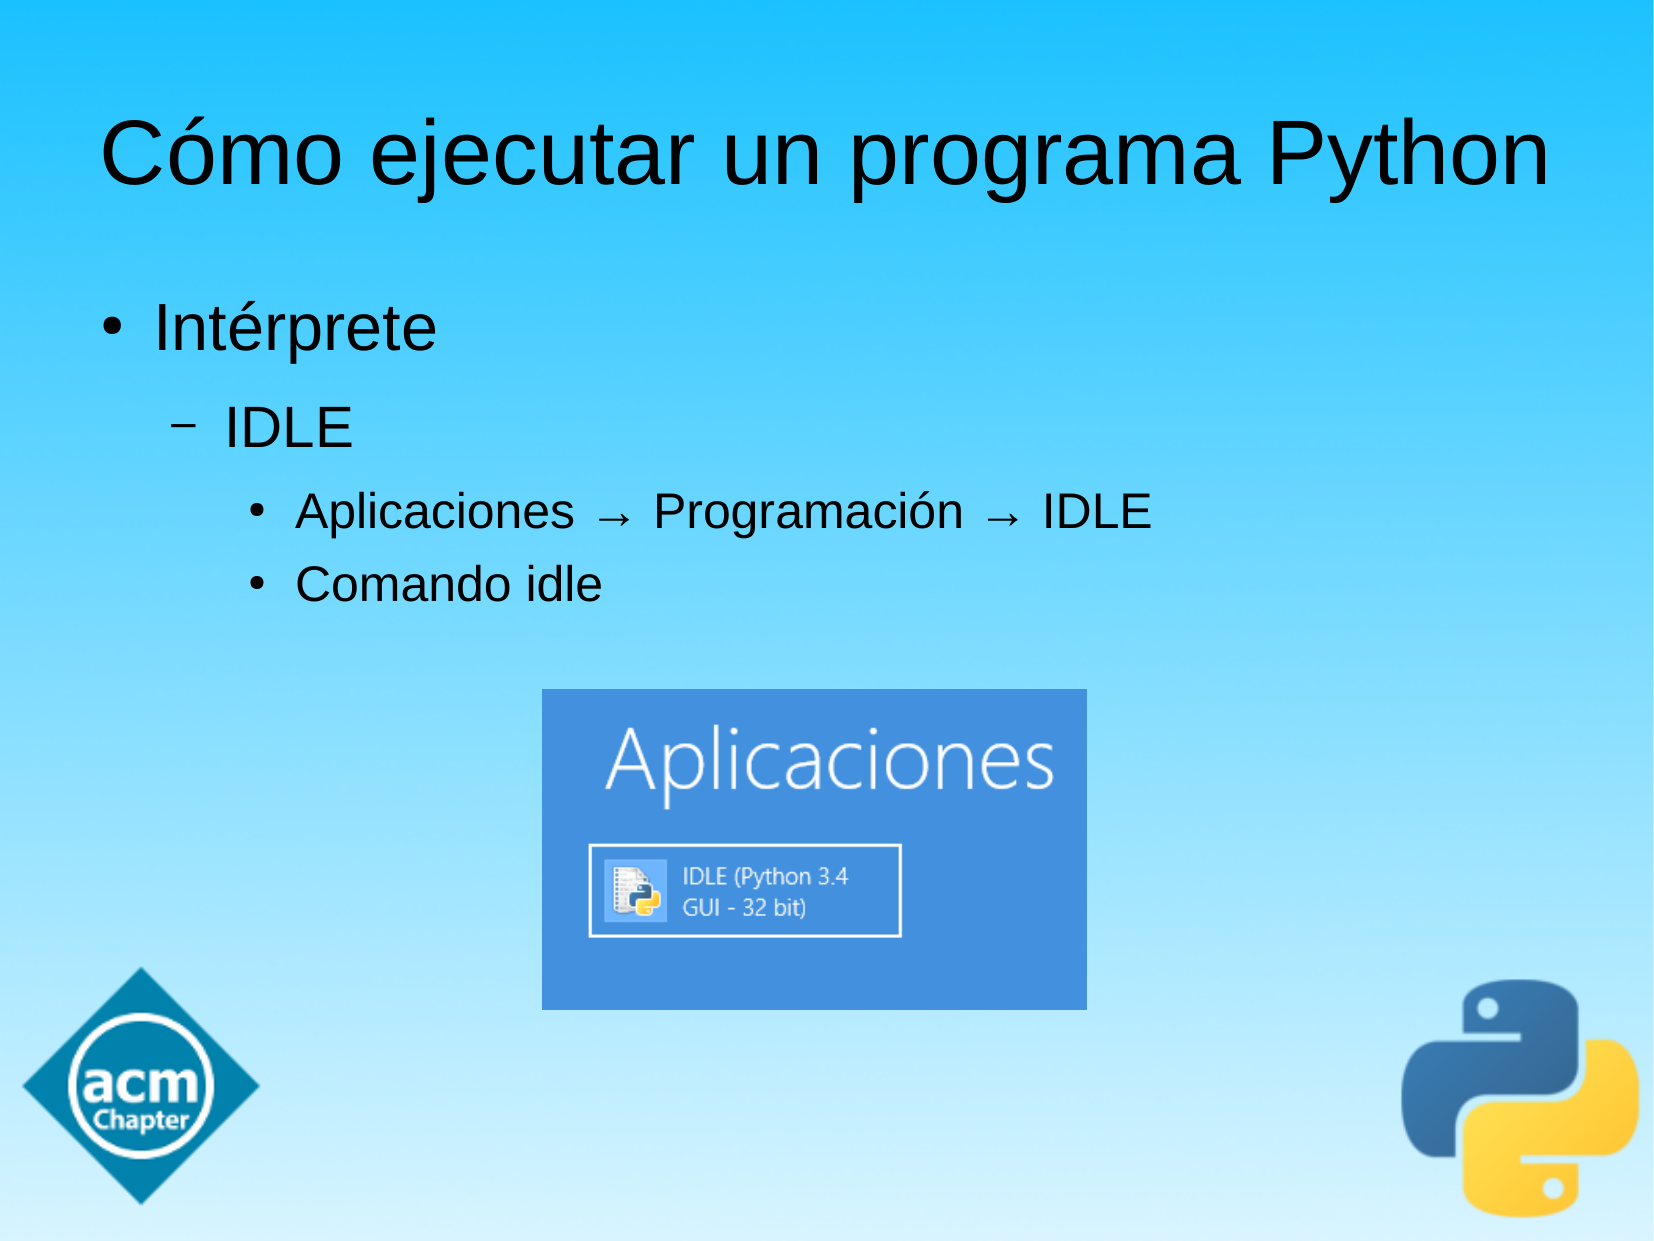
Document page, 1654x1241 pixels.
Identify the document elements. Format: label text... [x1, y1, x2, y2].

title Cómo ejecutar un programa Python [82, 49, 1571, 257]
picture [0, 0, 1654, 1241]
list Intérprete IDLE Aplicaciones → Programación → IDLE Comando idle [82, 290, 1571, 1010]
